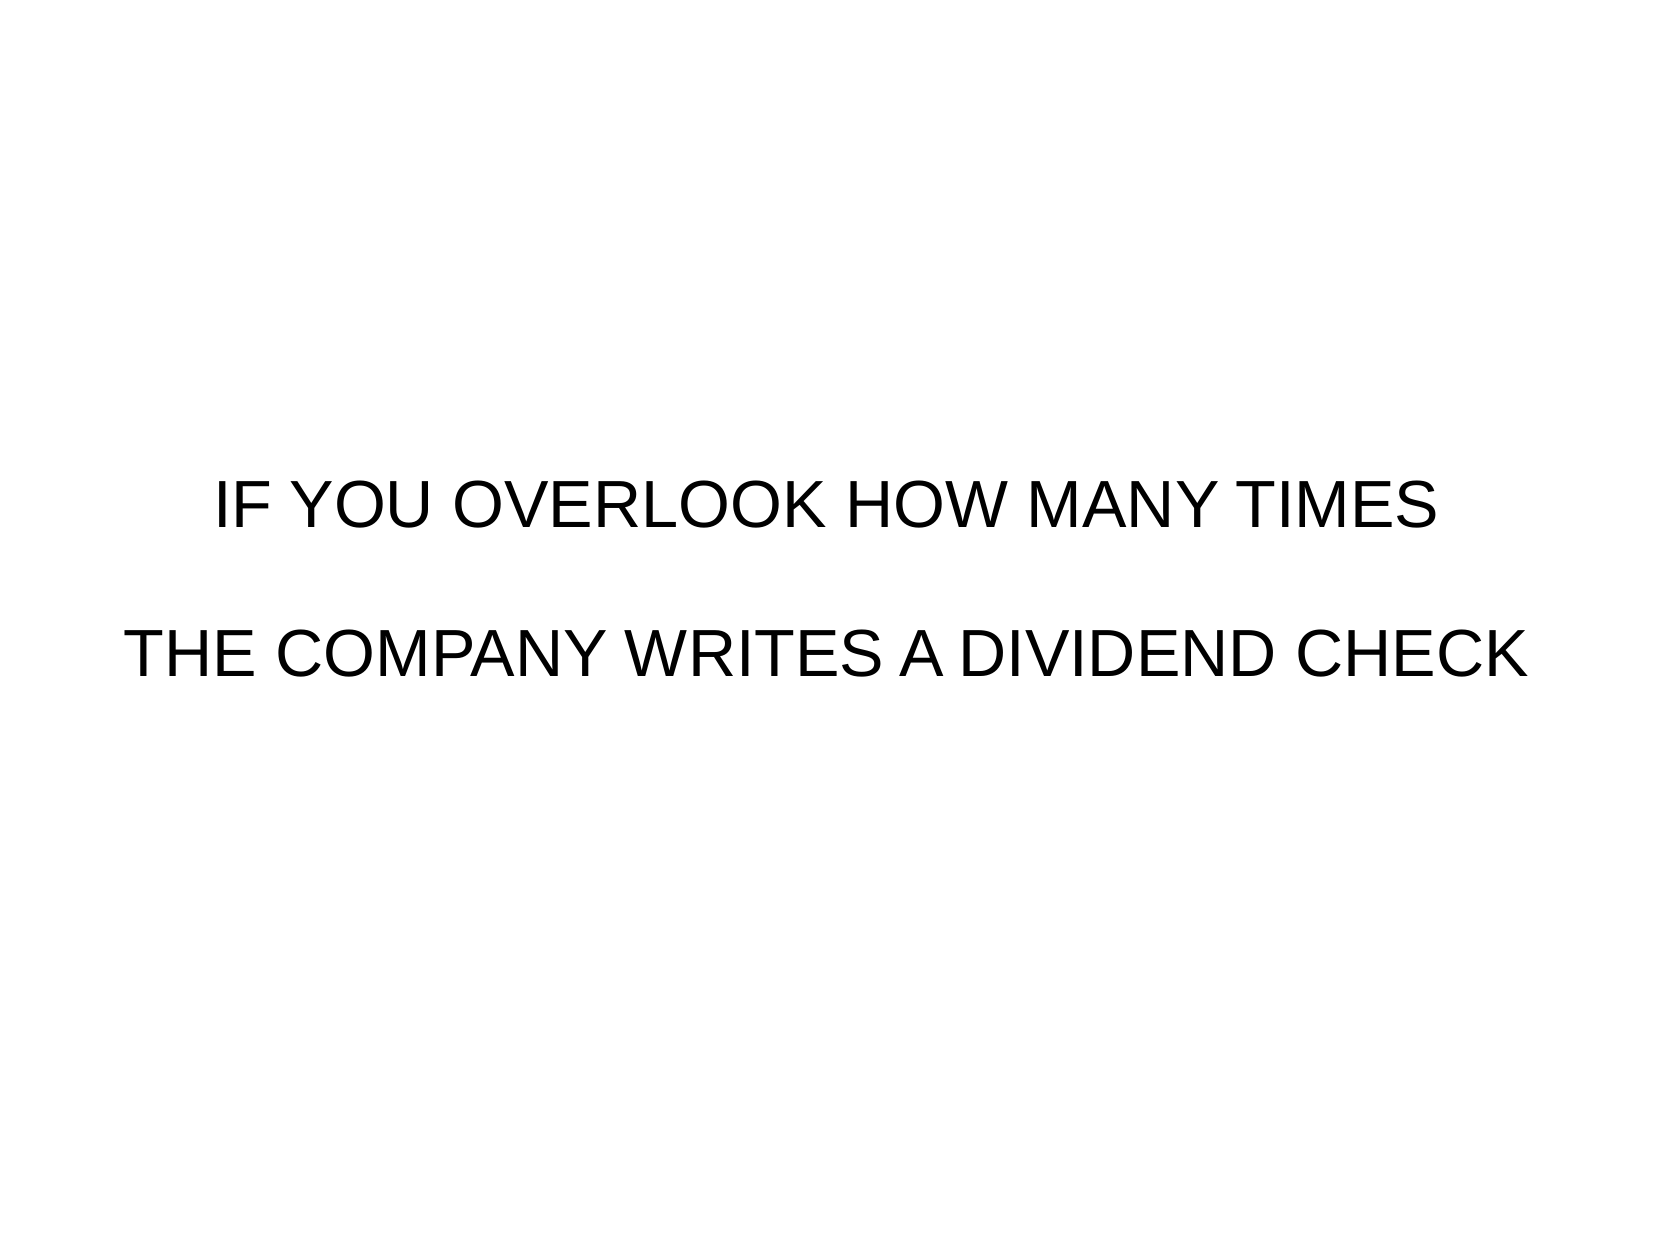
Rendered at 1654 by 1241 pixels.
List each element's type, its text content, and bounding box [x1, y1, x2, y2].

subtitle IF YOU OVERLOOK HOW MANY TIMES THE COMPANY WRITES A DIVIDEND CHECK [82, 49, 1571, 1109]
